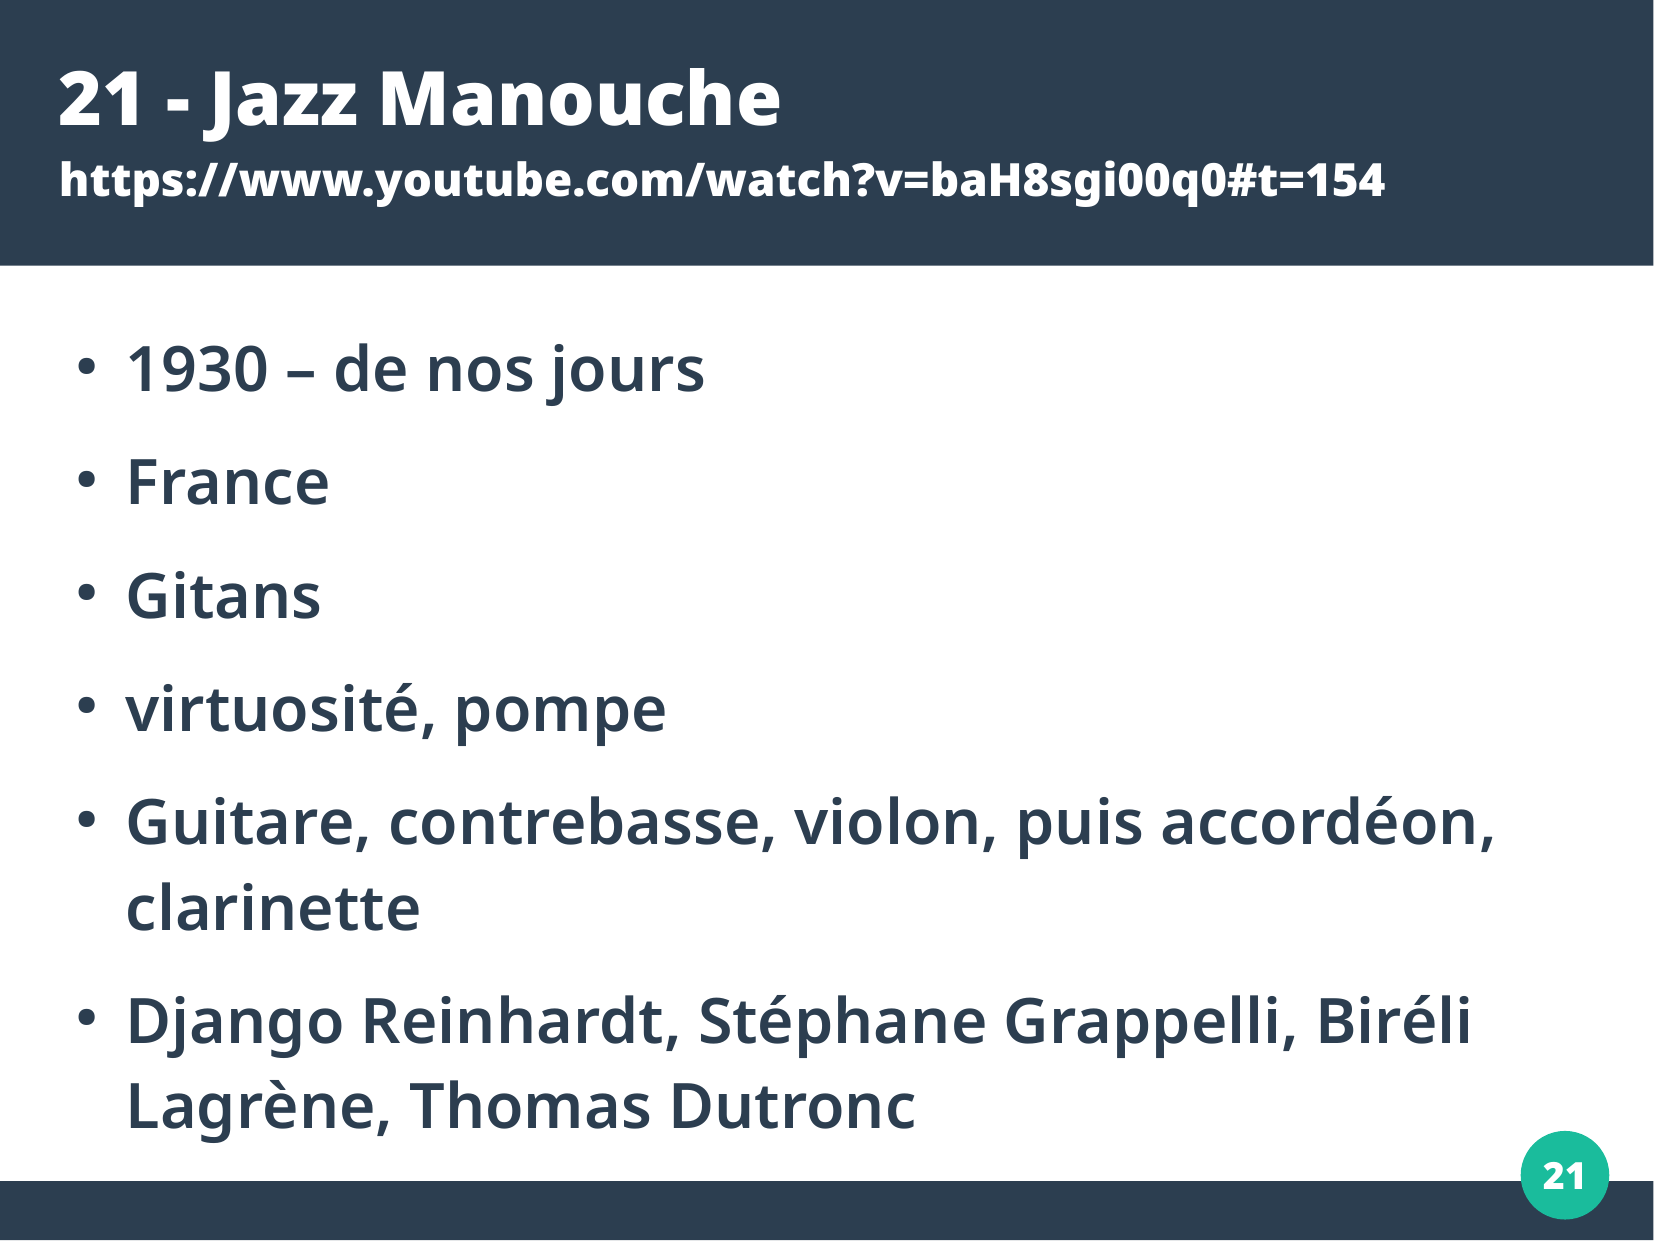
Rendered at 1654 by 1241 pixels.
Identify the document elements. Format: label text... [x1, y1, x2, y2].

title 21 - Jazz Manouche https://www.youtube.com/watch?v=baH8sgi00q0#t=154 [59, 49, 1595, 207]
list 1930 – de nos jours France Gitans virtuosité, pompe Guitare, contrebasse, violon, puis accordéon, clarinette Django Reinhardt, Stéphane Grappelli, Biréli Lagrène, Thomas Dutronc [59, 324, 1595, 1152]
